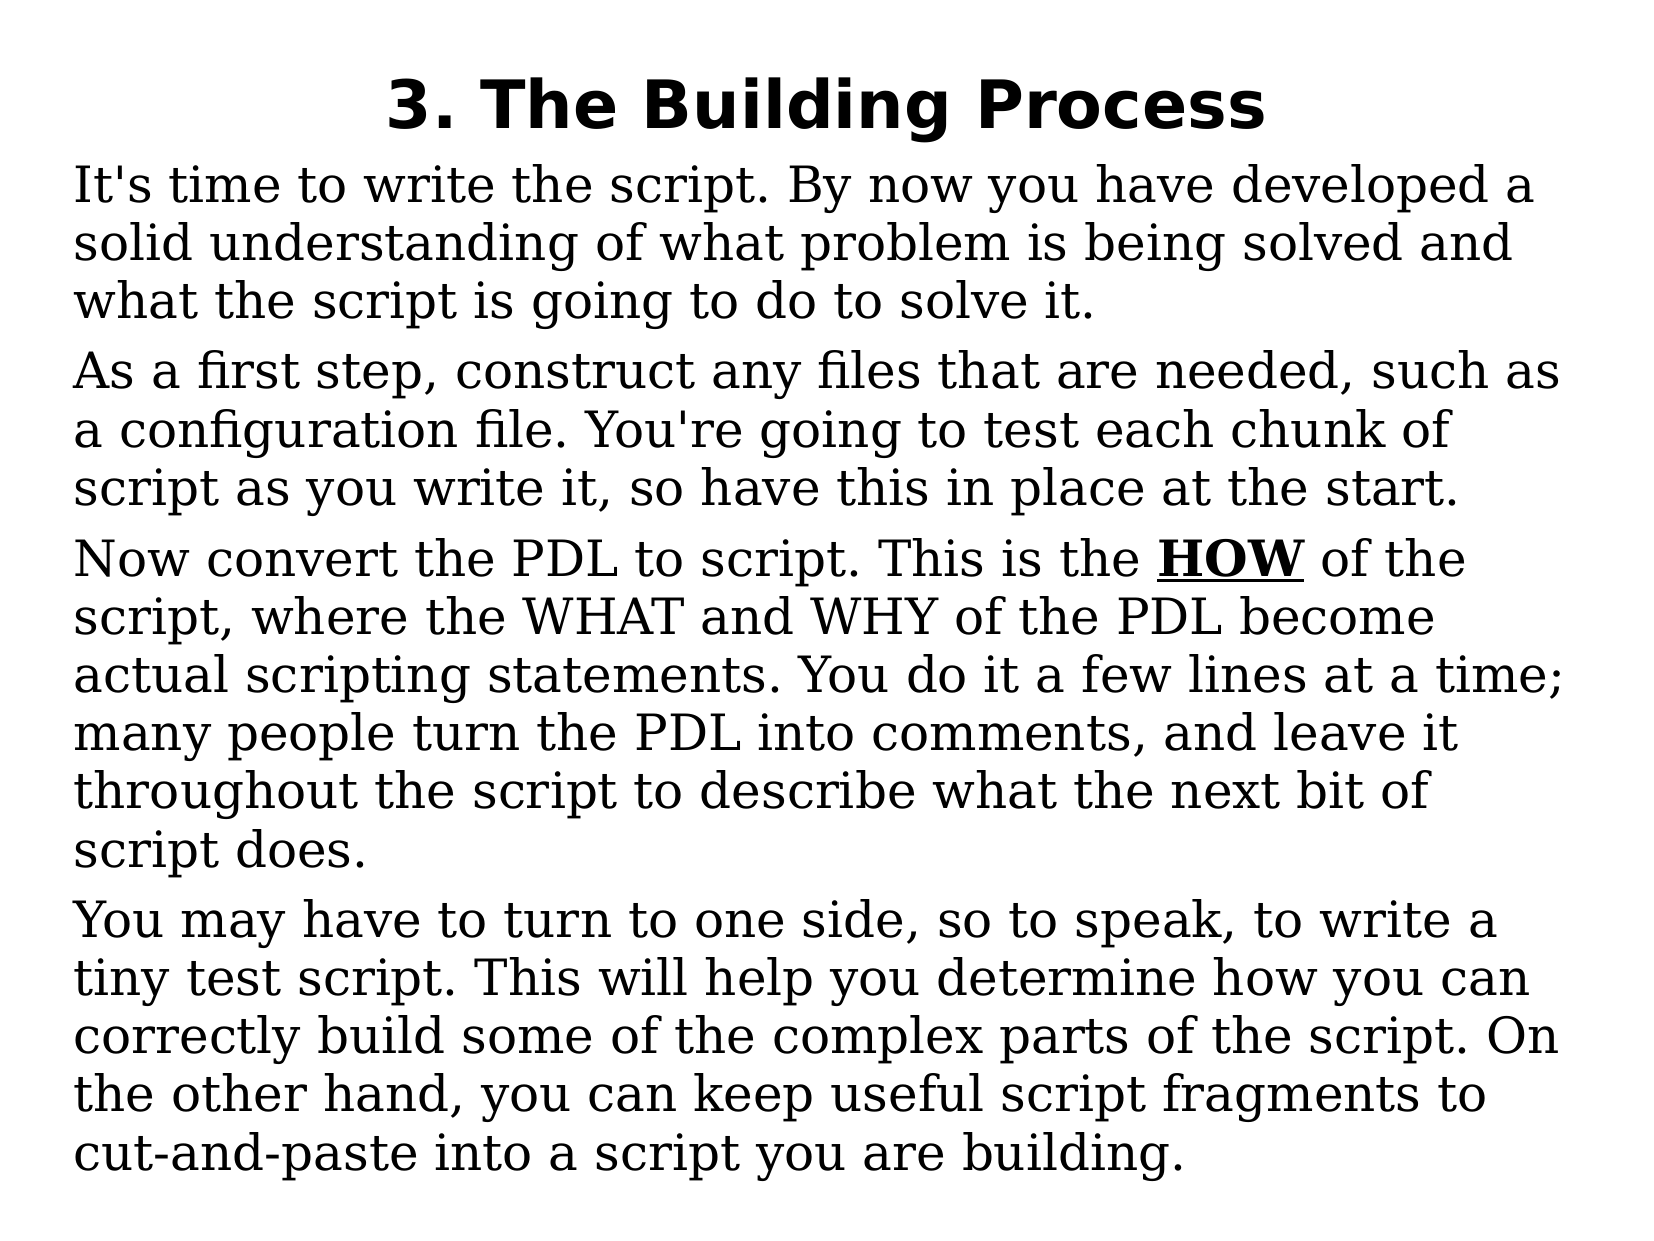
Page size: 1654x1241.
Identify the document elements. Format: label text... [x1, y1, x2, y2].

text_box 3. The Building Process It's time to write the script. By now you have developed a solid understanding of what problem is being solved and what the script is going to do to solve it. As a first step, construct any files that are needed, such as a configuration file. You're going to test each chunk of script as you write it, so have this in place at the start. Now convert the PDL to script. This is the HOW of the script, where the WHAT and WHY of the PDL become actual scripting statements. You do it a few lines at a time; many people turn the PDL into comments, and leave it throughout the script to describe what the next bit of script does. You may have to turn to one side, so to speak, to write a tiny test script. This will help you determine how you can correctly build some of the complex parts of the script. On the other hand, you can keep useful script fragments to cut-and-paste into a script you are building. [59, 59, 1595, 1190]
